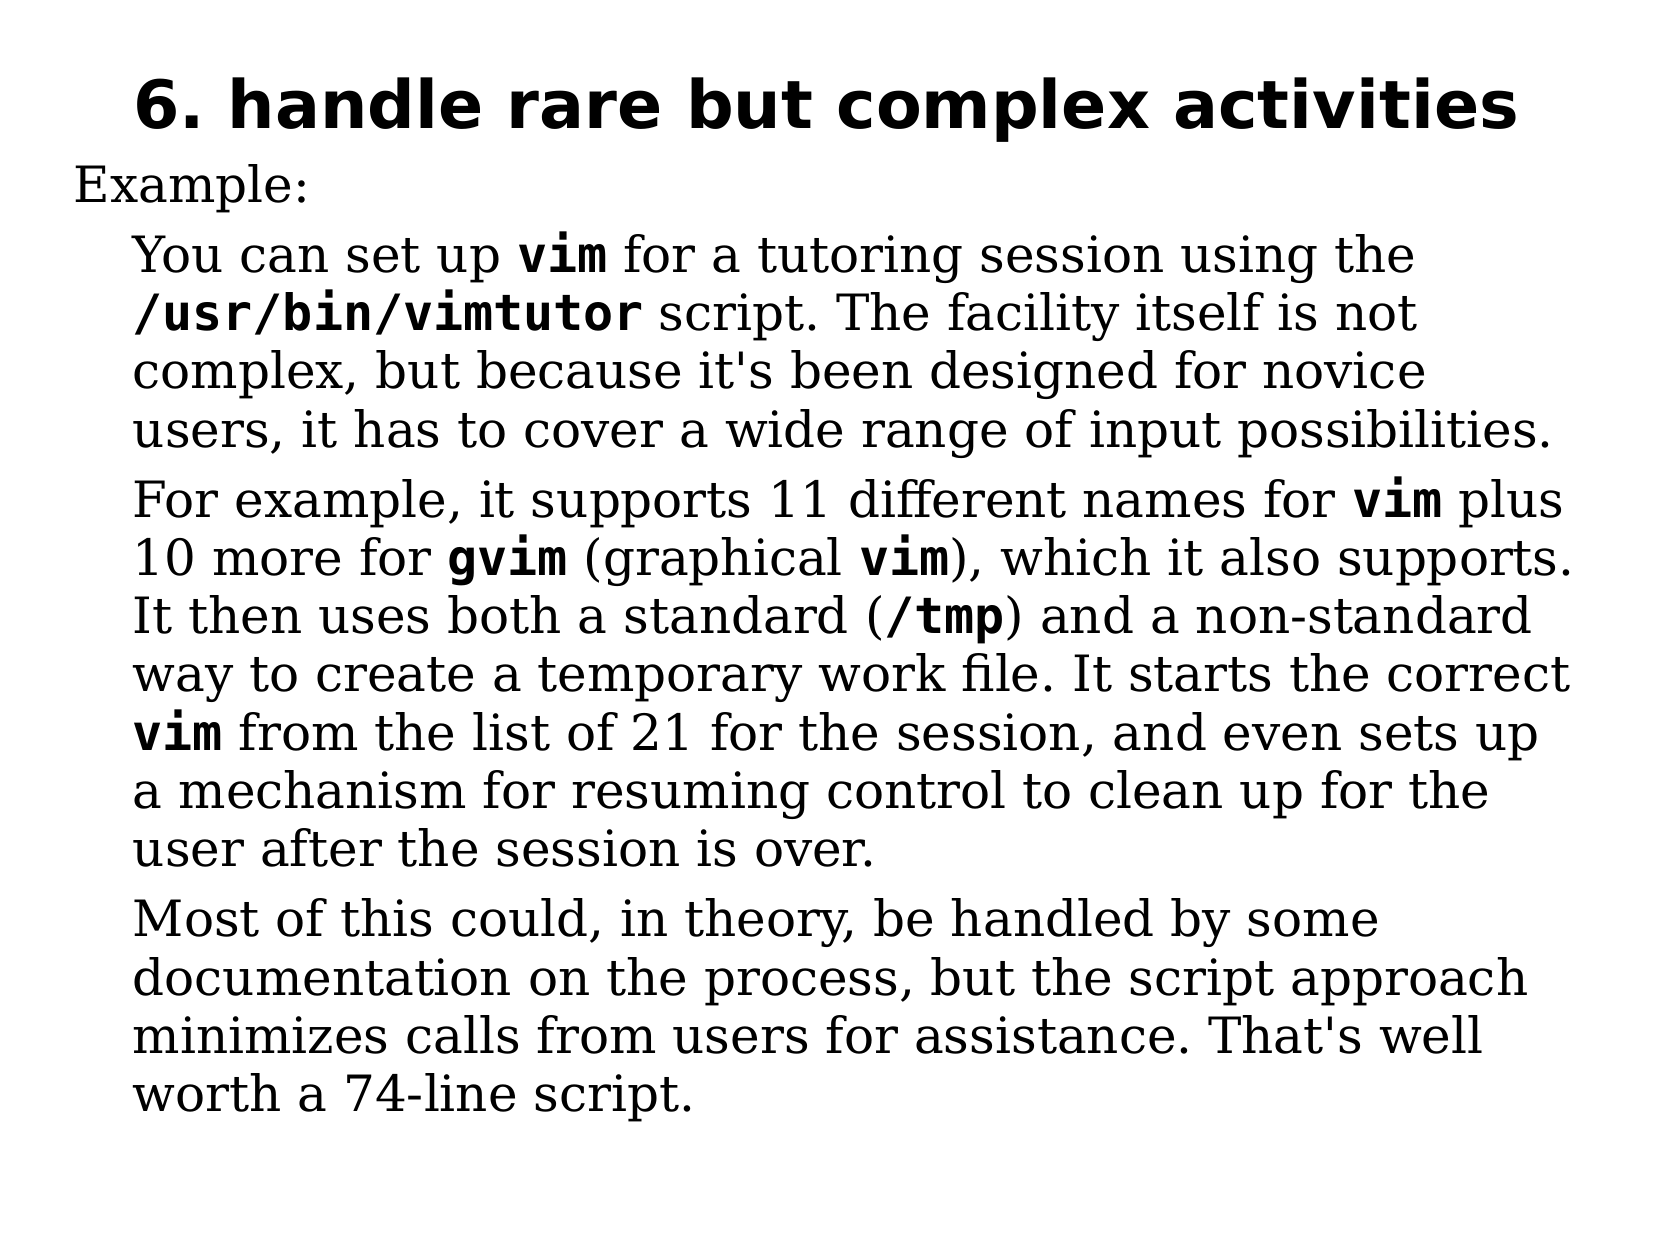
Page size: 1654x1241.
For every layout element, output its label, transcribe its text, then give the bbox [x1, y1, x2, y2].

text_box 6. handle rare but complex activities Example: You can set up vim for a tutoring session using the /usr/bin/vimtutor script. The facility itself is not complex, but because it's been designed for novice users, it has to cover a wide range of input possibilities. For example, it supports 11 different names for vim plus 10 more for gvim (graphical vim), which it also supports. It then uses both a standard (/tmp) and a non-standard way to create a temporary work file. It starts the correct vim from the list of 21 for the session, and even sets up a mechanism for resuming control to clean up for the user after the session is over. Most of this could, in theory, be handled by some documentation on the process, but the script approach minimizes calls from users for assistance. That's well worth a 74-line script. [59, 59, 1595, 1131]
